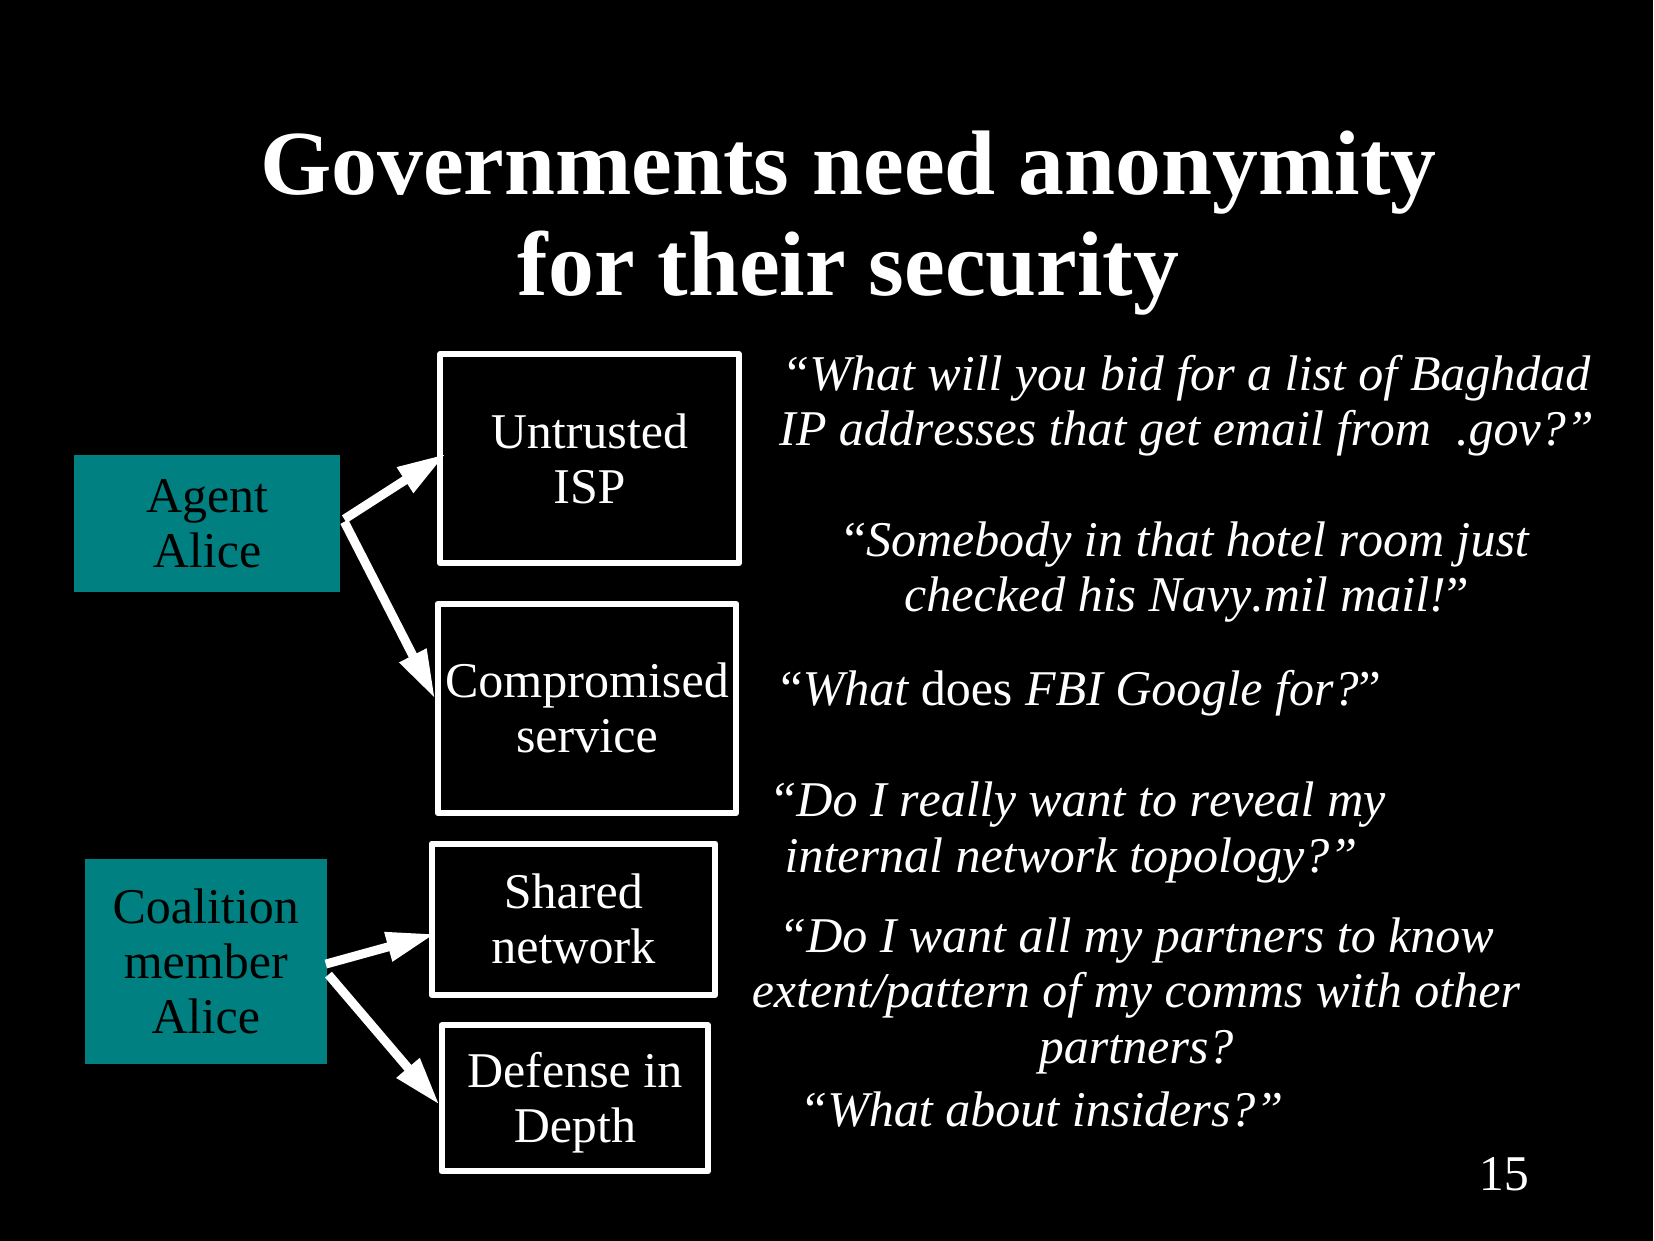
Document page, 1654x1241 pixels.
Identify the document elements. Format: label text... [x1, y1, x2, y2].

text_box “What about insiders?” [724, 1081, 1599, 1219]
text_box “What does FBI Google for?” [780, 678, 1464, 718]
text_box Defense in Depth [441, 1025, 708, 1172]
text_box Compromised service [437, 603, 737, 813]
text_box Untrusted ISP [440, 354, 739, 564]
title Governments need anonymity for their security [121, 94, 1578, 335]
text_box “What will you bid for a list of Baghdad IP addresses that get email from .gov?” “Somebody in that hotel room just checked his Navy.mil mail!” [779, 346, 1597, 678]
text_box “Do I really want to reveal my internal network topology?” [768, 772, 1576, 899]
text_box Shared network [431, 843, 716, 995]
text_box “Do I want all my partners to know extent/pattern of my comms with other partners? [751, 908, 1559, 1075]
text_box Coalition member Alice [84, 858, 328, 1065]
text_box Agent Alice [73, 454, 341, 593]
